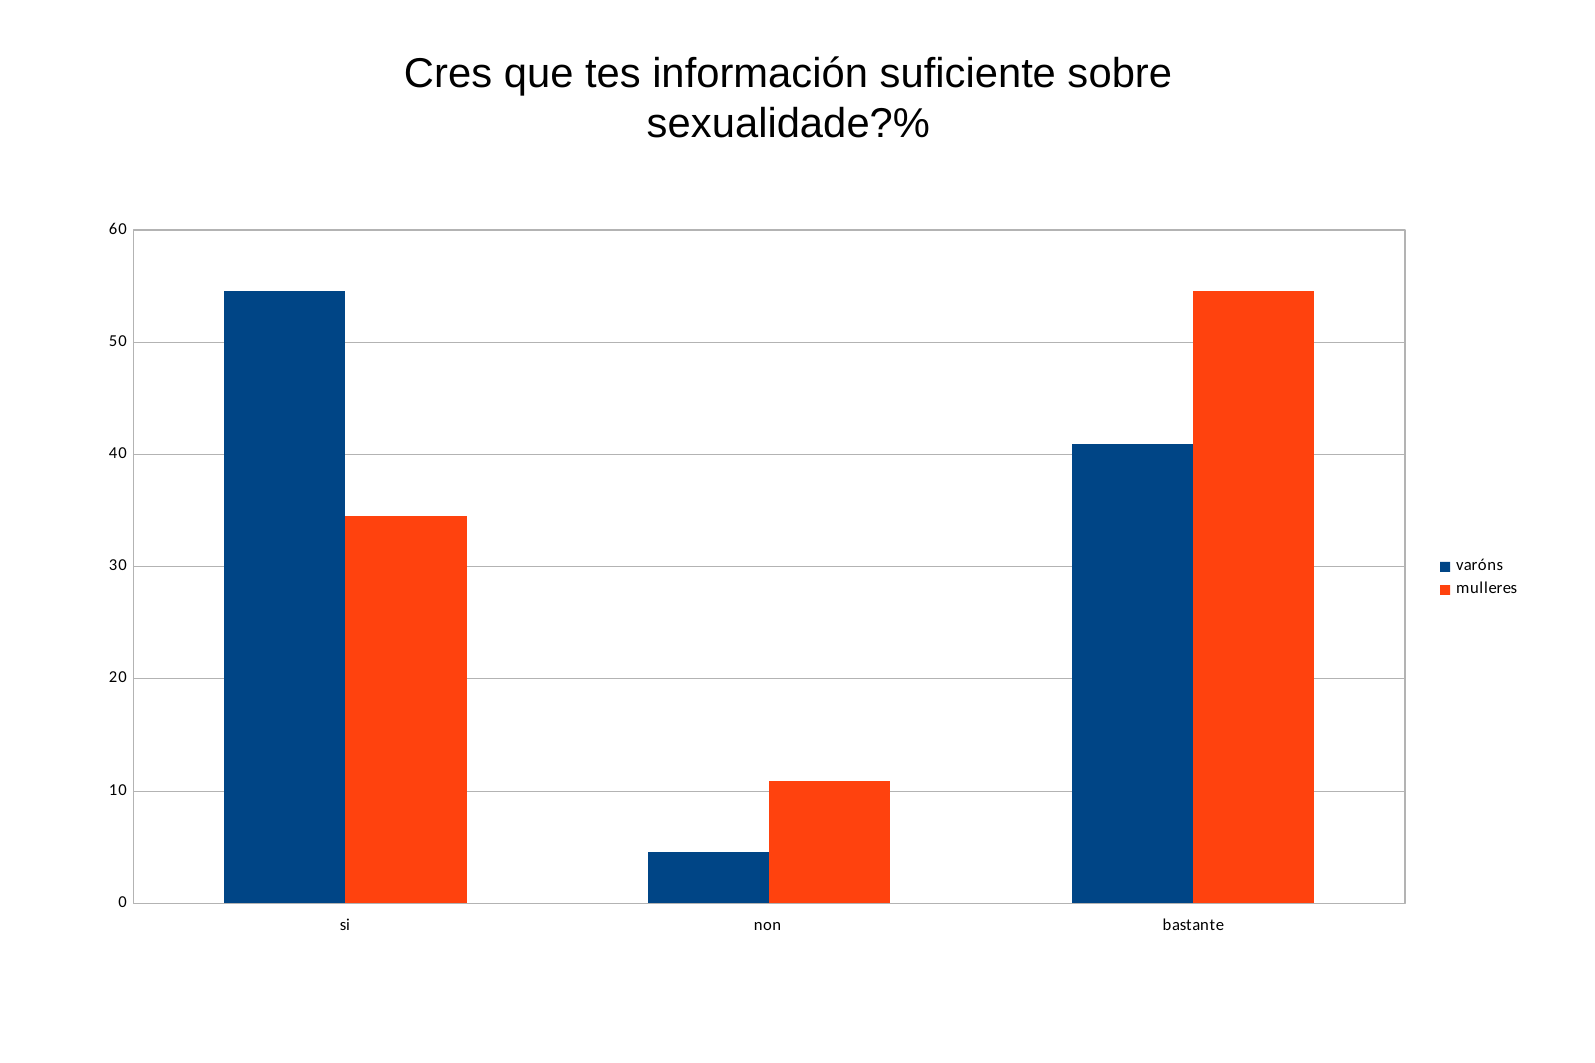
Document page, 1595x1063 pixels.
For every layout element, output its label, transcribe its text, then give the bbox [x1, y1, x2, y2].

title Cres que tes información suficiente sobre sexualidade?% [70, 14, 1506, 178]
chart [79, 206, 1536, 951]
